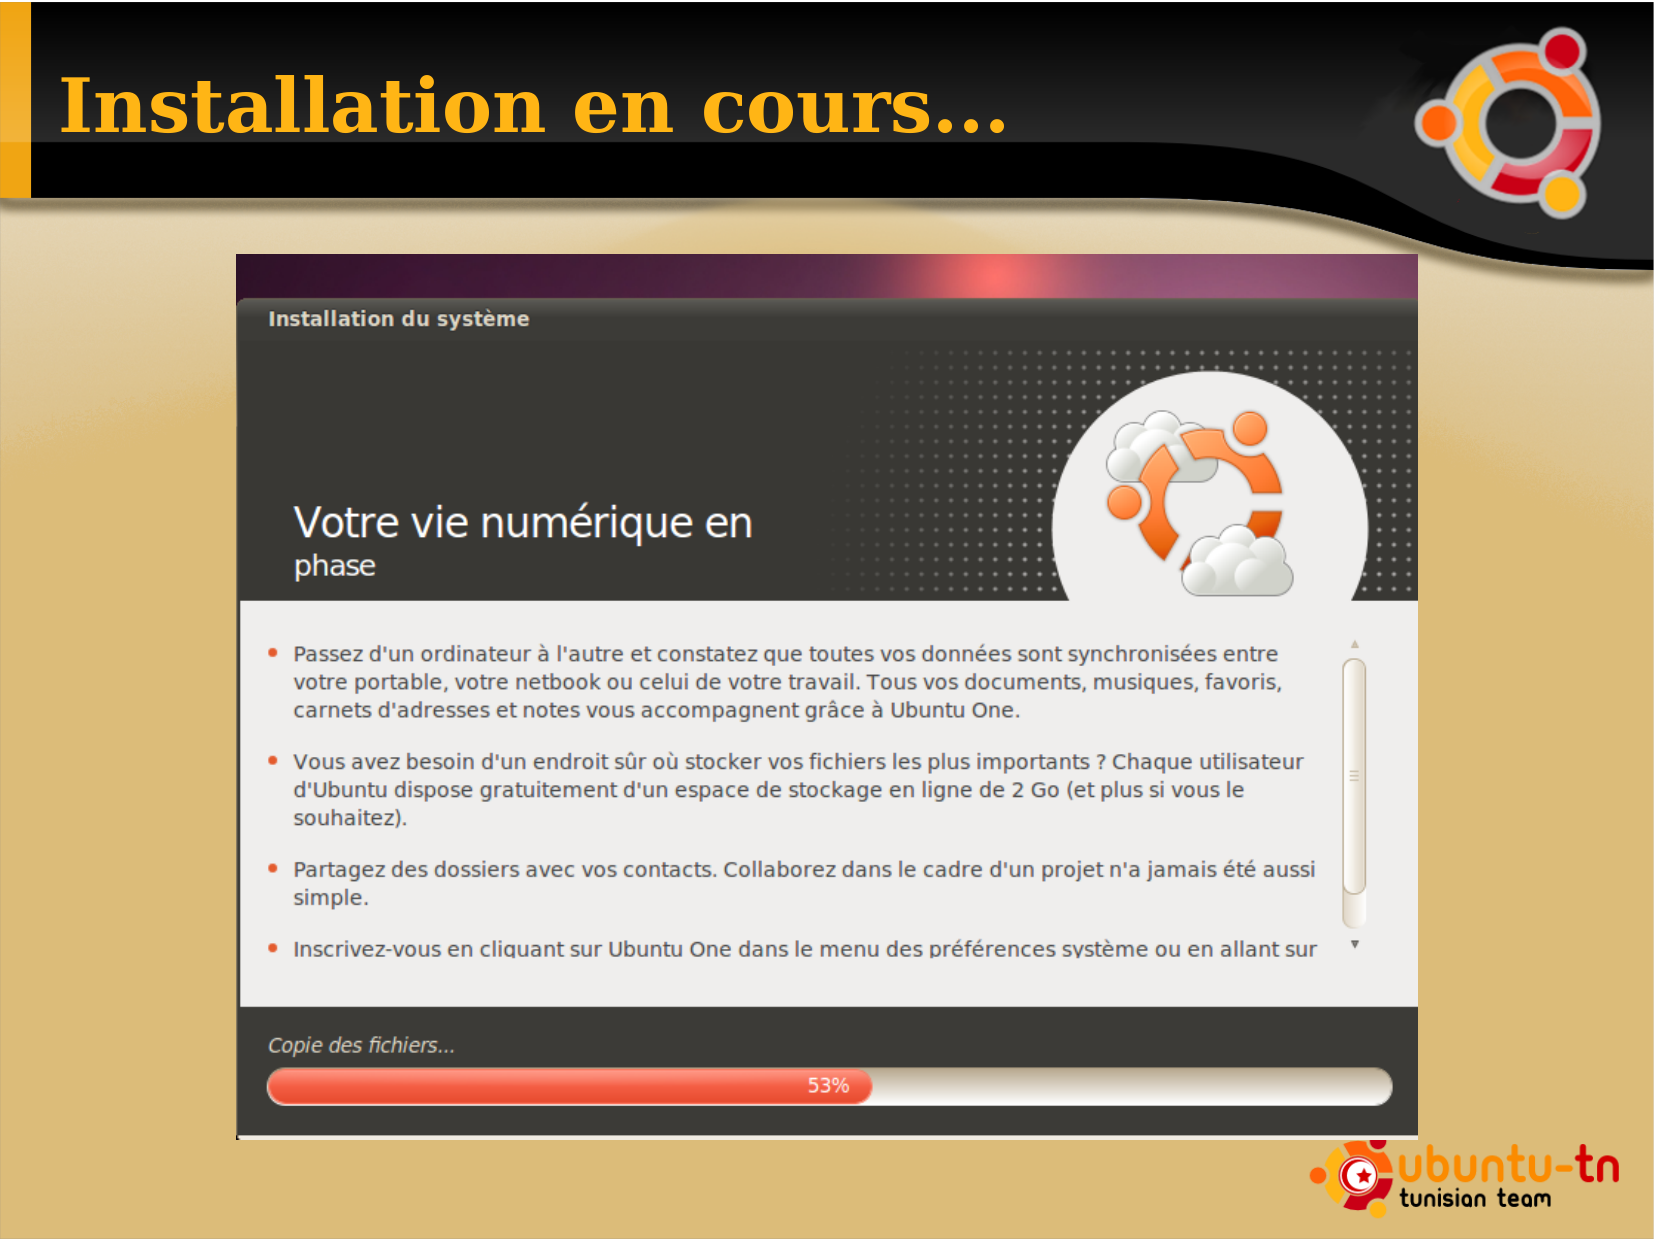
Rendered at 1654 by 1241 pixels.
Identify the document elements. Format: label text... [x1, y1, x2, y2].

title Installation en cours... [59, 9, 1447, 202]
picture [0, 0, 1654, 1241]
